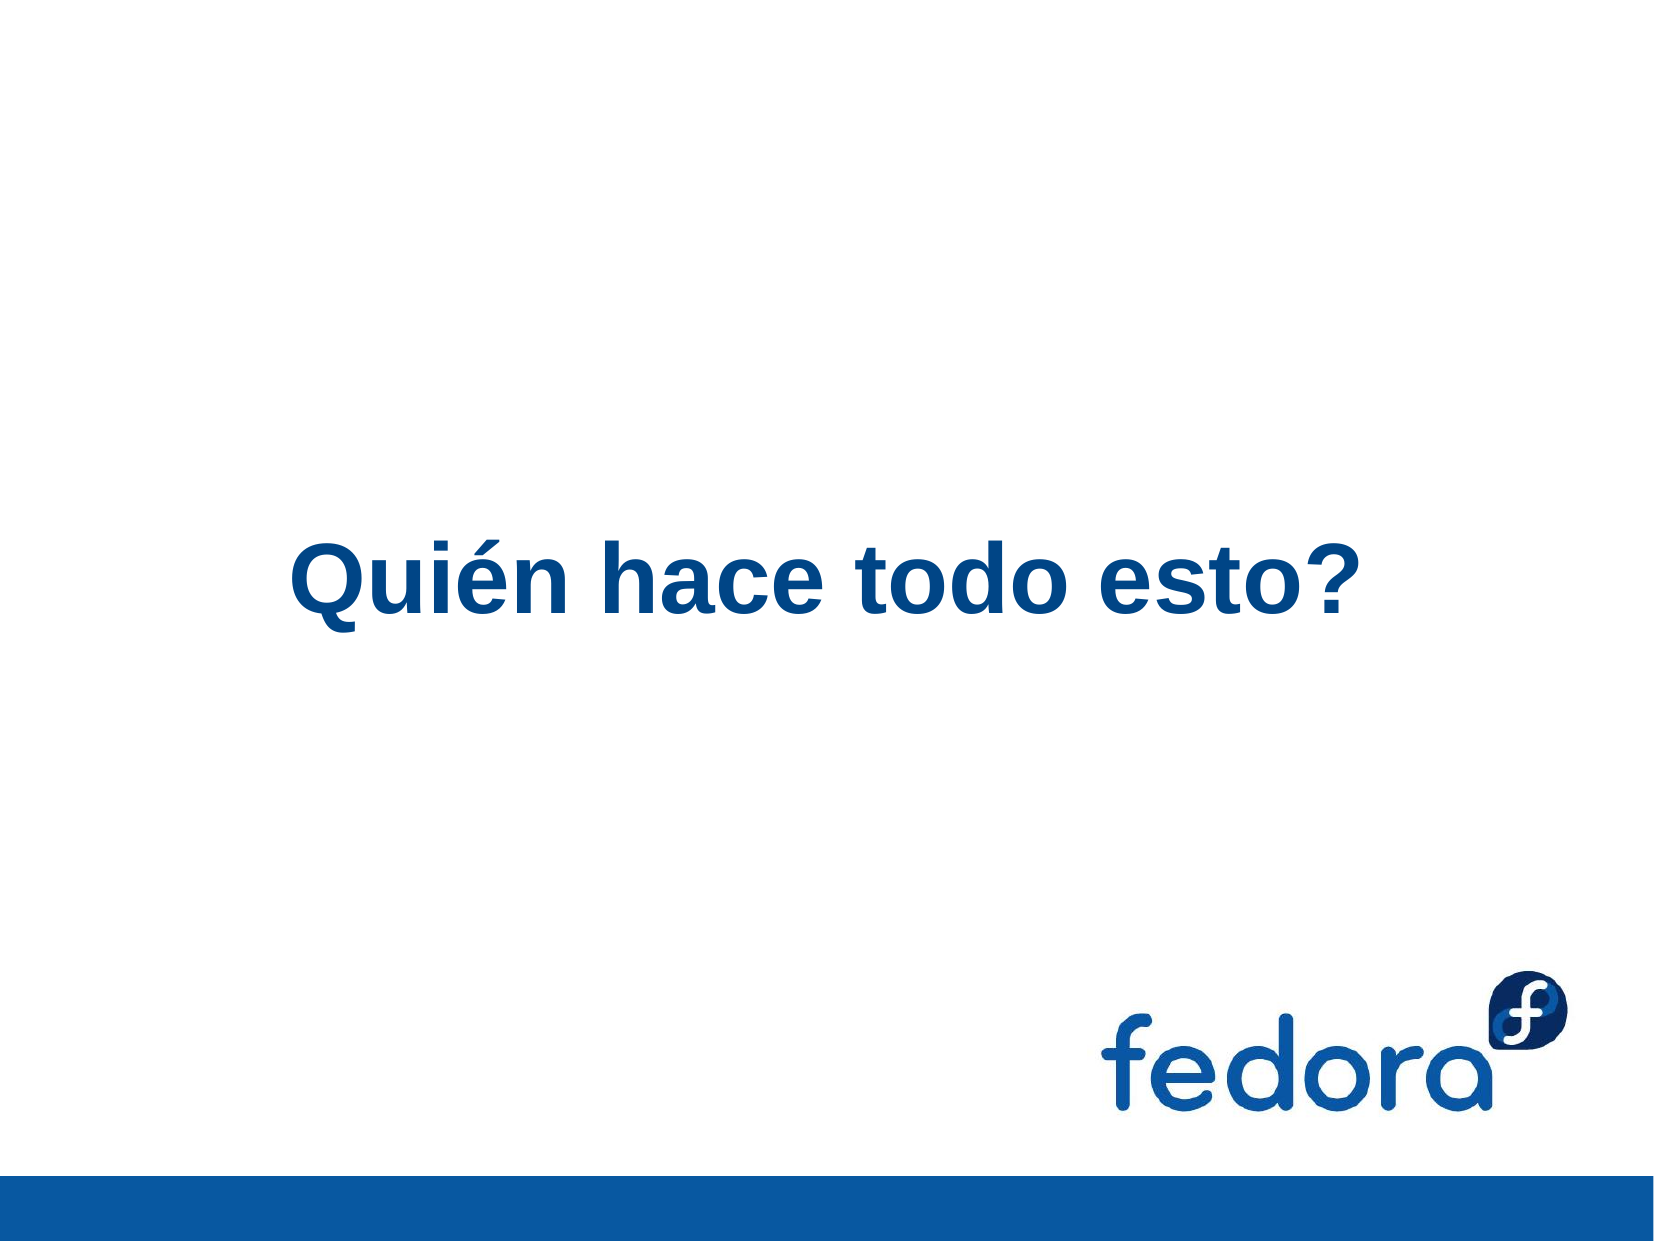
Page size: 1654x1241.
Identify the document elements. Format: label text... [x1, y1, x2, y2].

picture [1087, 958, 1576, 1125]
title Quién hace todo esto? [82, 49, 1571, 1109]
picture [0, 1176, 1654, 1241]
